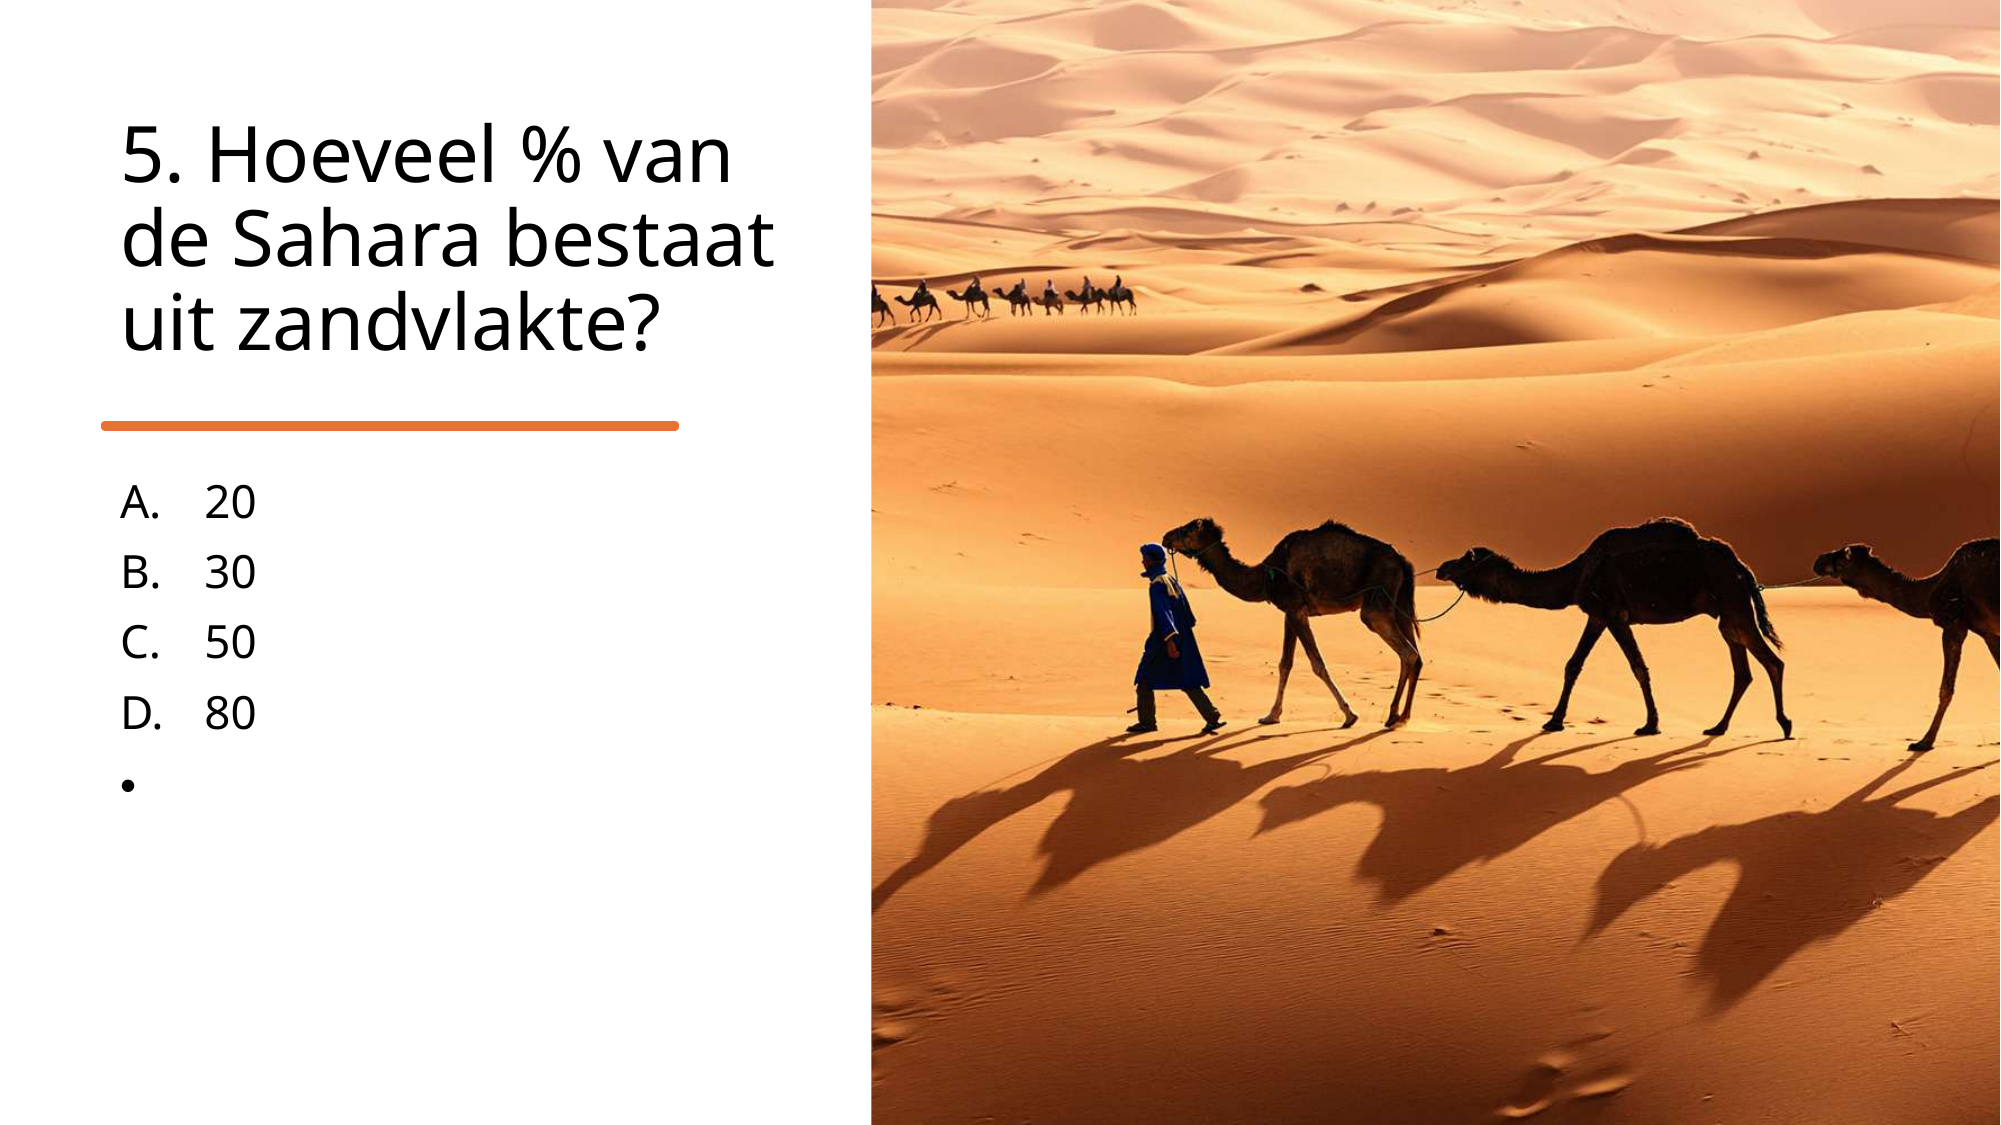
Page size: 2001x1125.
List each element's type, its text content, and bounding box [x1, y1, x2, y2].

list 20 30 50 80 [105, 471, 802, 1016]
text_box [0, 0, 871, 1125]
picture [871, 0, 2000, 1125]
title 5. Hoeveel % van de Sahara bestaat uit zandvlakte? [105, 53, 822, 375]
